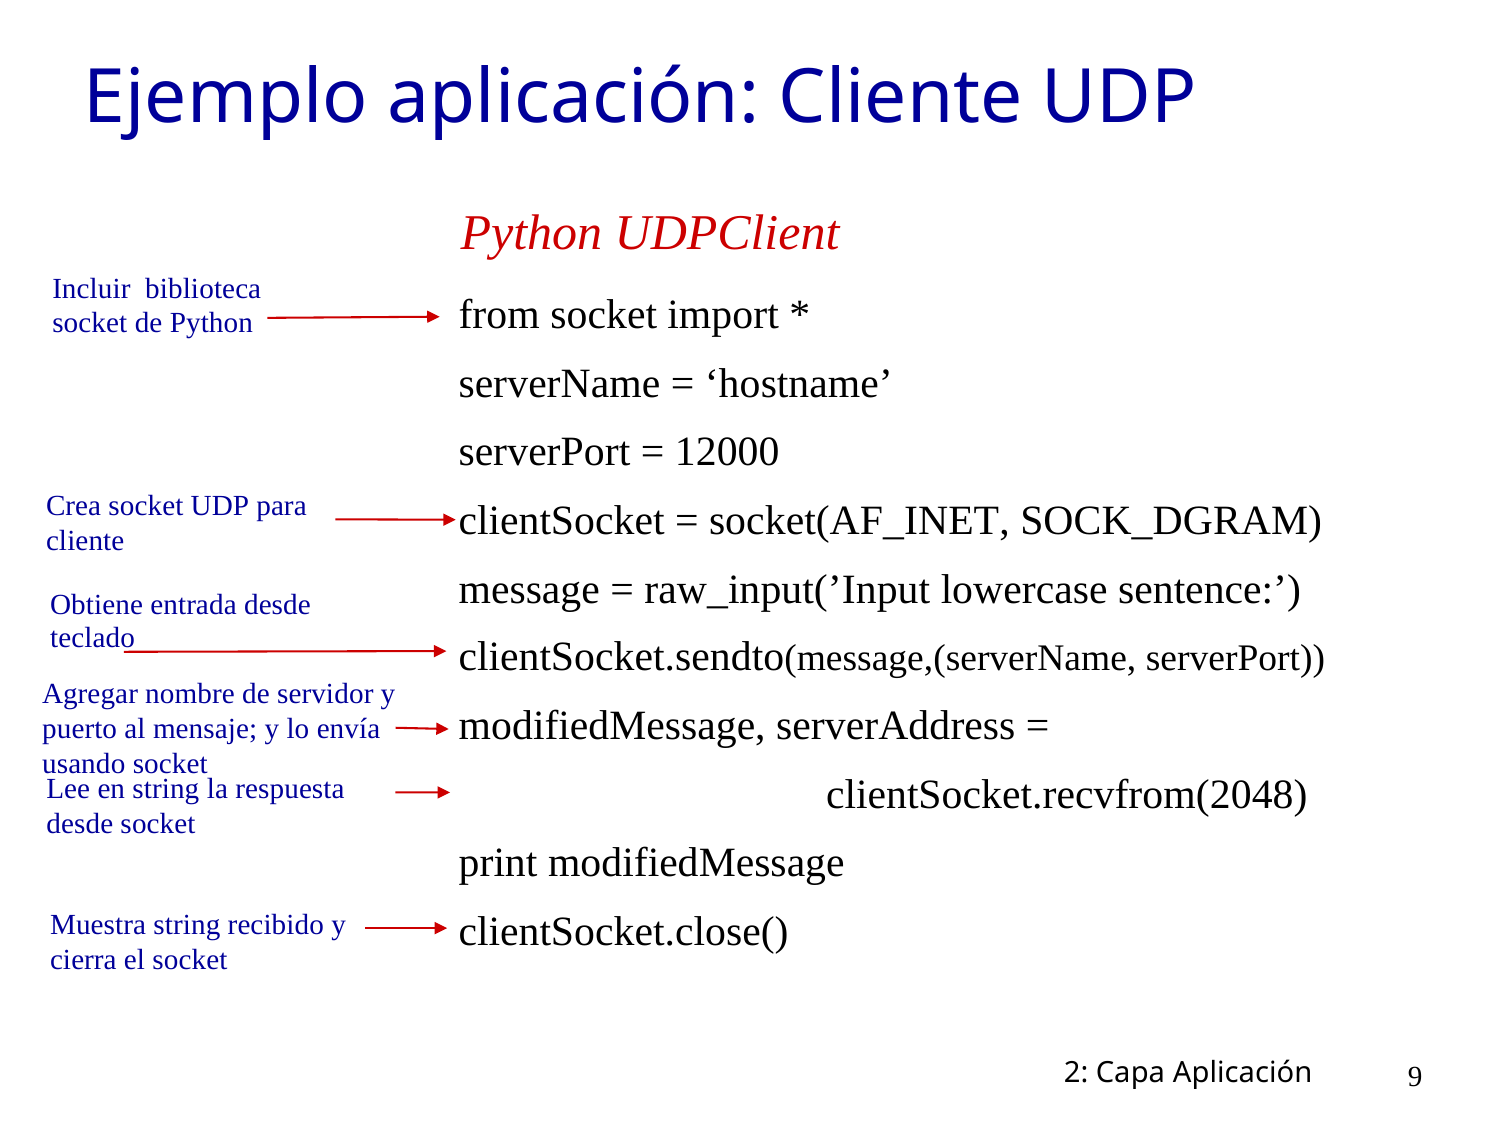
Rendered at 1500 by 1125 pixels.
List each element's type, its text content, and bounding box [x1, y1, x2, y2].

text_box Ejemplo aplicación: Cliente UDP [69, 14, 1345, 171]
text_box Crea socket UDP para cliente [31, 478, 404, 564]
text_box from socket import * serverName = ‘hostname’ serverPort = 12000 clientSocket = socket(AF_INET, SOCK_DGRAM) message = raw_input(’Input lowercase sentence:’) clientSocket.sendto(message,(serverName, serverPort)) modifiedMessage, serverAddress = clientSocket.recvfrom(2048) print modifiedMessage clientSocket.close() [443, 270, 1341, 962]
text_box Muestra string recibido y cierra el socket [35, 897, 421, 983]
text_box Python UDPClient [445, 191, 855, 268]
text_box Lee en string la respuesta desde socket [31, 761, 418, 847]
text_box Agregar nombre de servidor y puerto al mensaje; y lo envía usando socket [27, 666, 413, 787]
text_box Incluir biblioteca socket de Python [37, 263, 277, 346]
text_box Obtiene entrada desde teclado [35, 579, 334, 662]
